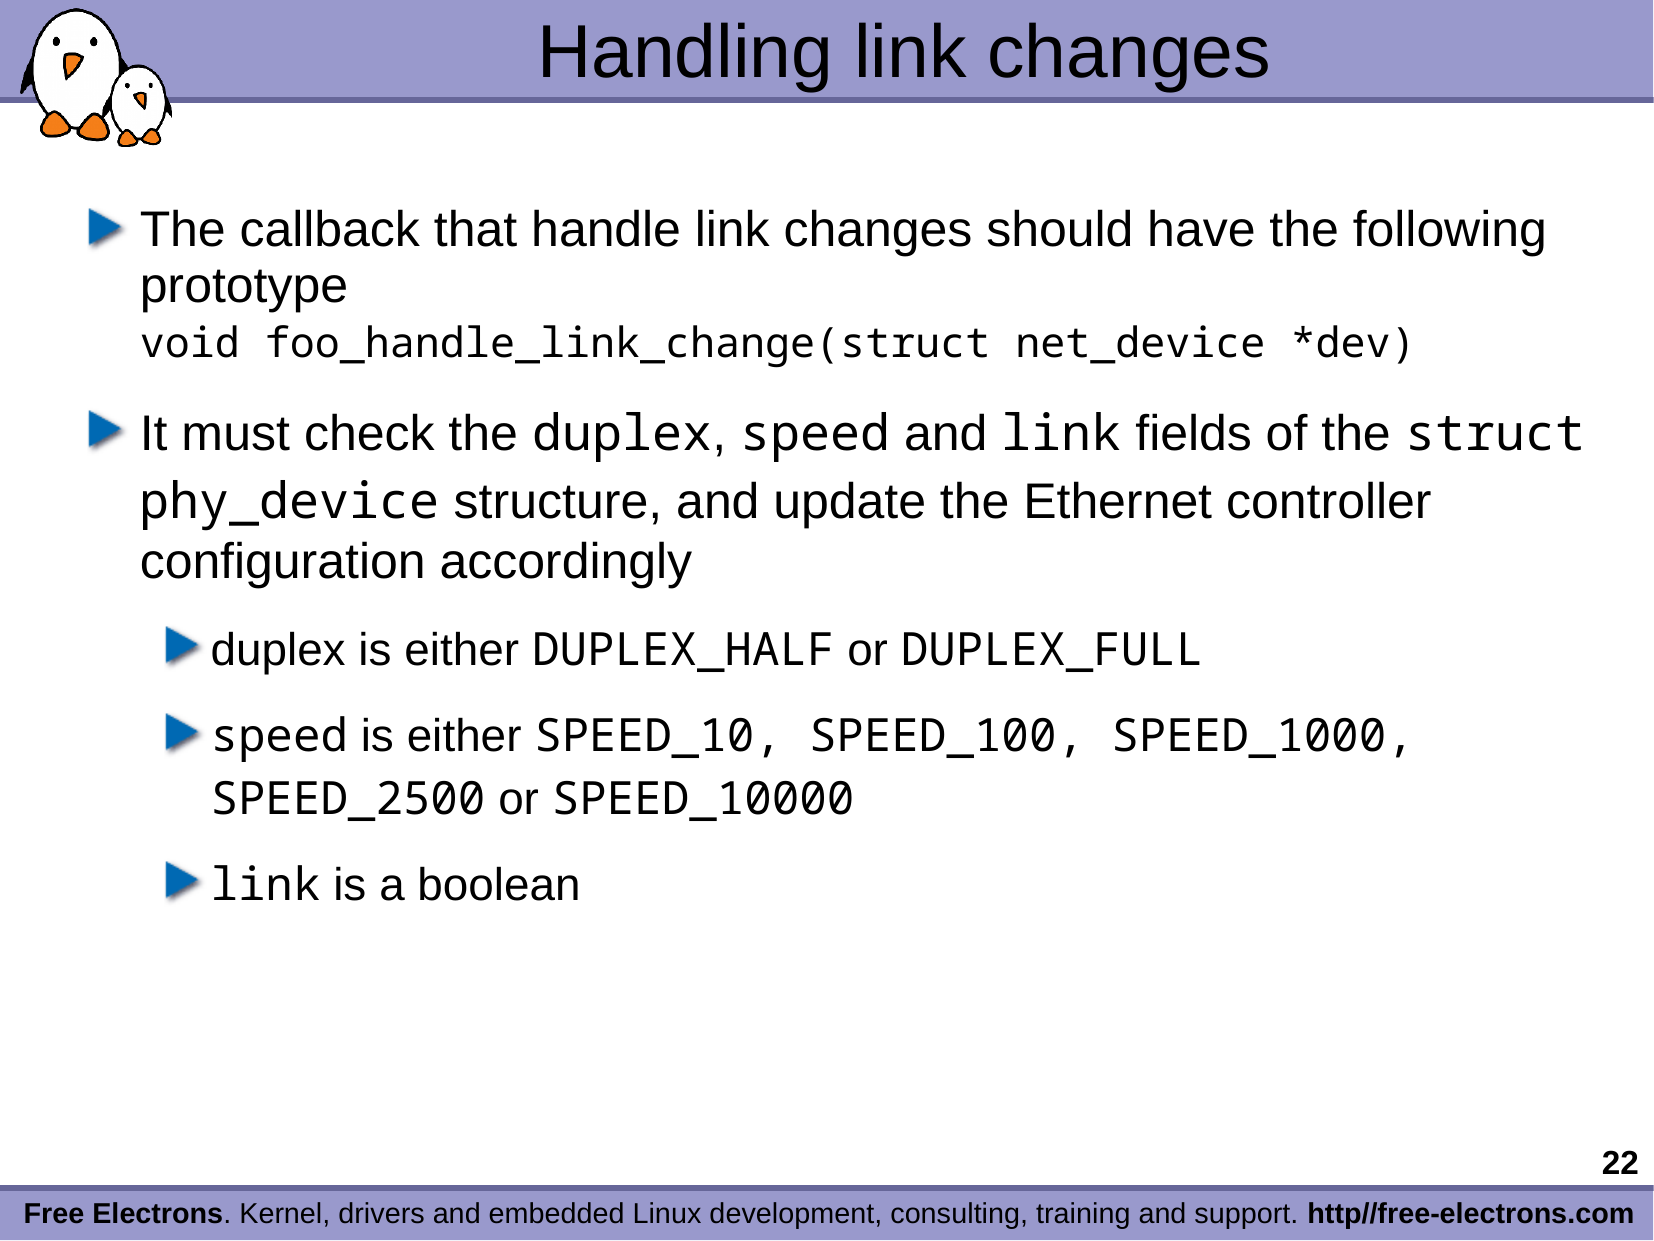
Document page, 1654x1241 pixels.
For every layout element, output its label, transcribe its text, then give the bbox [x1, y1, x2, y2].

title Handling link changes [178, 4, 1631, 98]
picture [20, 8, 172, 147]
list The callback that handle link changes should have the following prototype void foo_handle_link_change(struct net_device *dev) It must check the duplex, speed and link fields of the struct phy_device structure, and update the Ethernet controller configuration accordingly duplex is either DUPLEX_HALF or DUPLEX_FULL speed is either SPEED_10, SPEED_100, SPEED_1000, SPEED_2500 or SPEED_10000 link is a boolean [68, 201, 1592, 1118]
